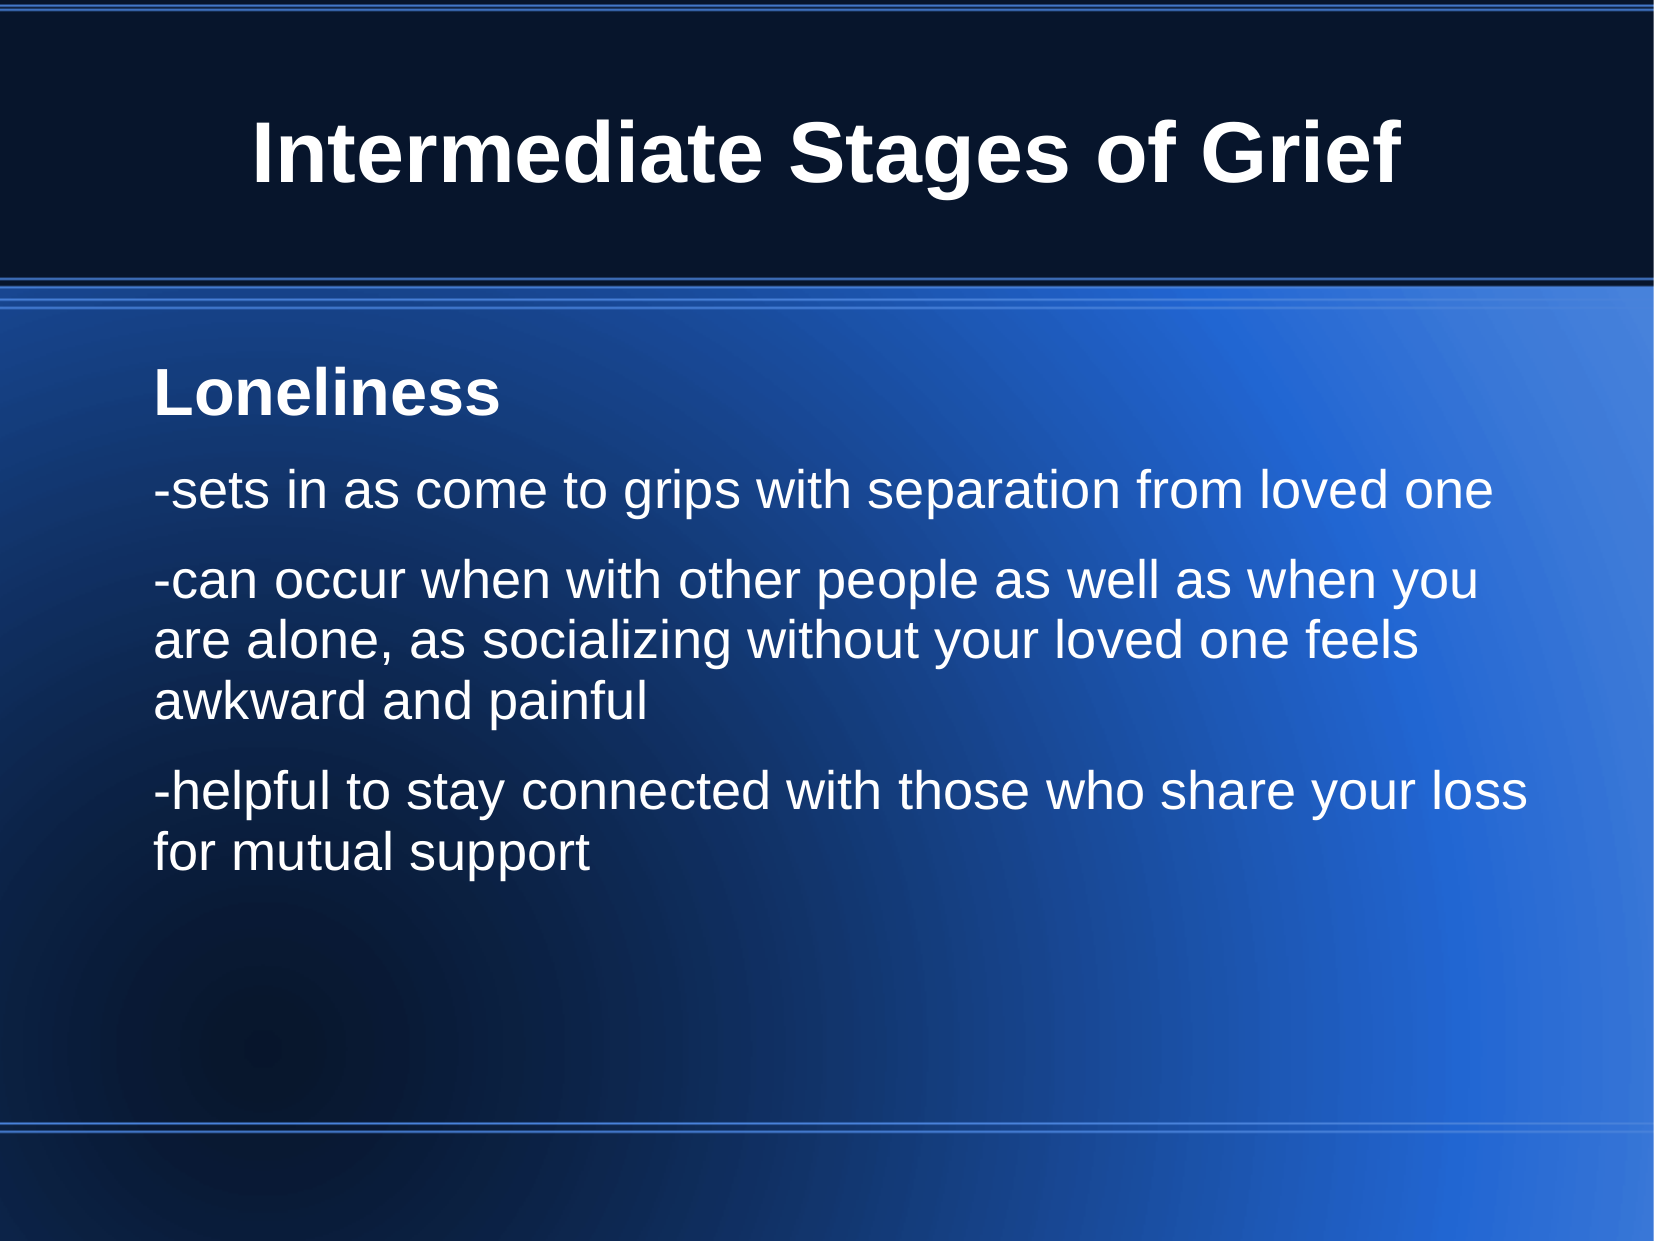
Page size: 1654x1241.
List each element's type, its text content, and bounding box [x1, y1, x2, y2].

title Intermediate Stages of Grief [82, 49, 1571, 257]
list Loneliness -sets in as come to grips with separation from loved one -can occur when with other people as well as when you are alone, as socializing without your loved one feels awkward and painful -helpful to stay connected with those who share your loss for mutual support [82, 355, 1571, 1058]
picture [0, 0, 1654, 1241]
